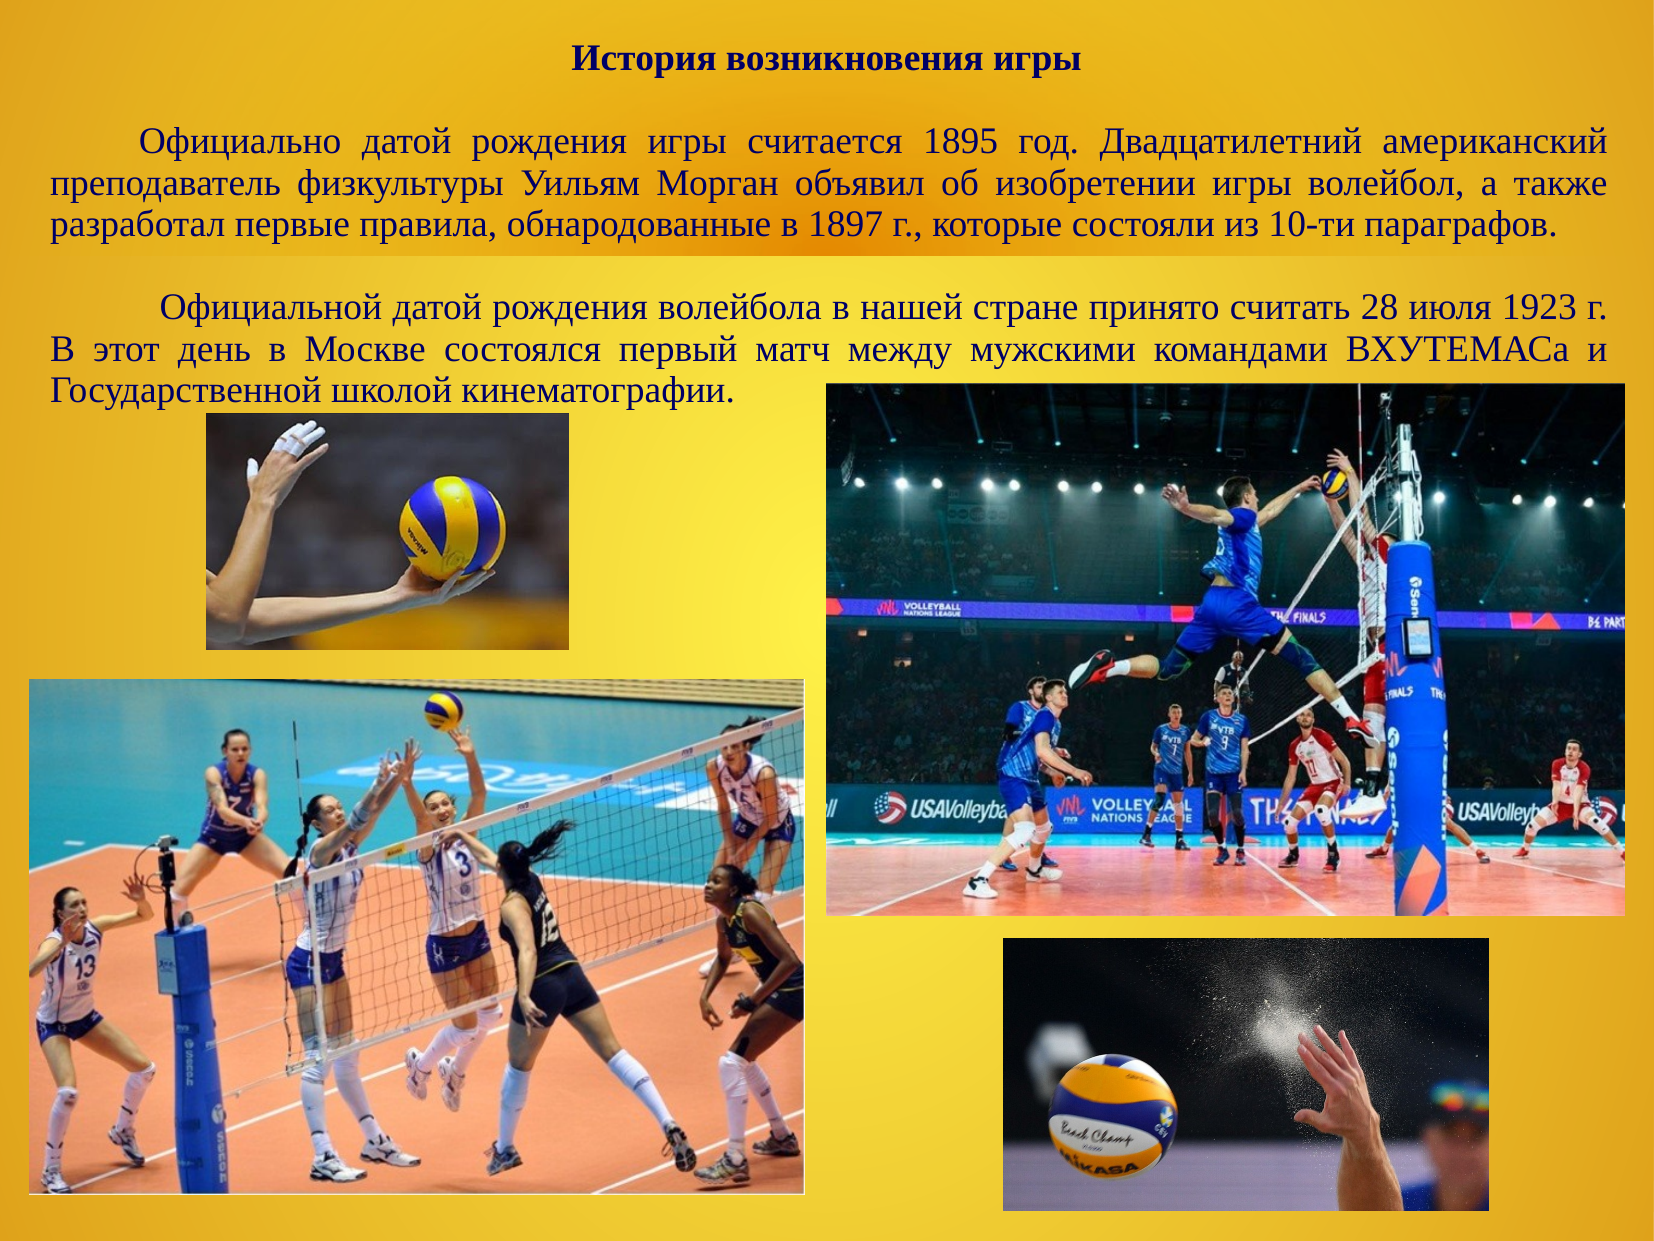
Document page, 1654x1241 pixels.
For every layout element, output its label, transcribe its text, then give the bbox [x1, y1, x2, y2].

picture [29, 679, 805, 1195]
picture [1003, 938, 1489, 1211]
text_box История возникновения игры Официально датой рождения игры считается 1895 год. Двадцатилетний американский преподаватель физкультуры Уильям Морган объявил об изобретении игры волейбол, а также разработал первые правила, обнародованные в 1897 г., которые состояли из 10-ти параграфов. Официальной датой рождения волейбола в нашей стране принято считать 28 июля 1923 г. В этот день в Москве состоялся первый матч между мужскими командами ВХУТЕМАСа и Государственной школой кинематографии. [29, 29, 1625, 443]
picture [826, 383, 1625, 916]
picture [826, 799, 837, 817]
picture [206, 413, 569, 650]
